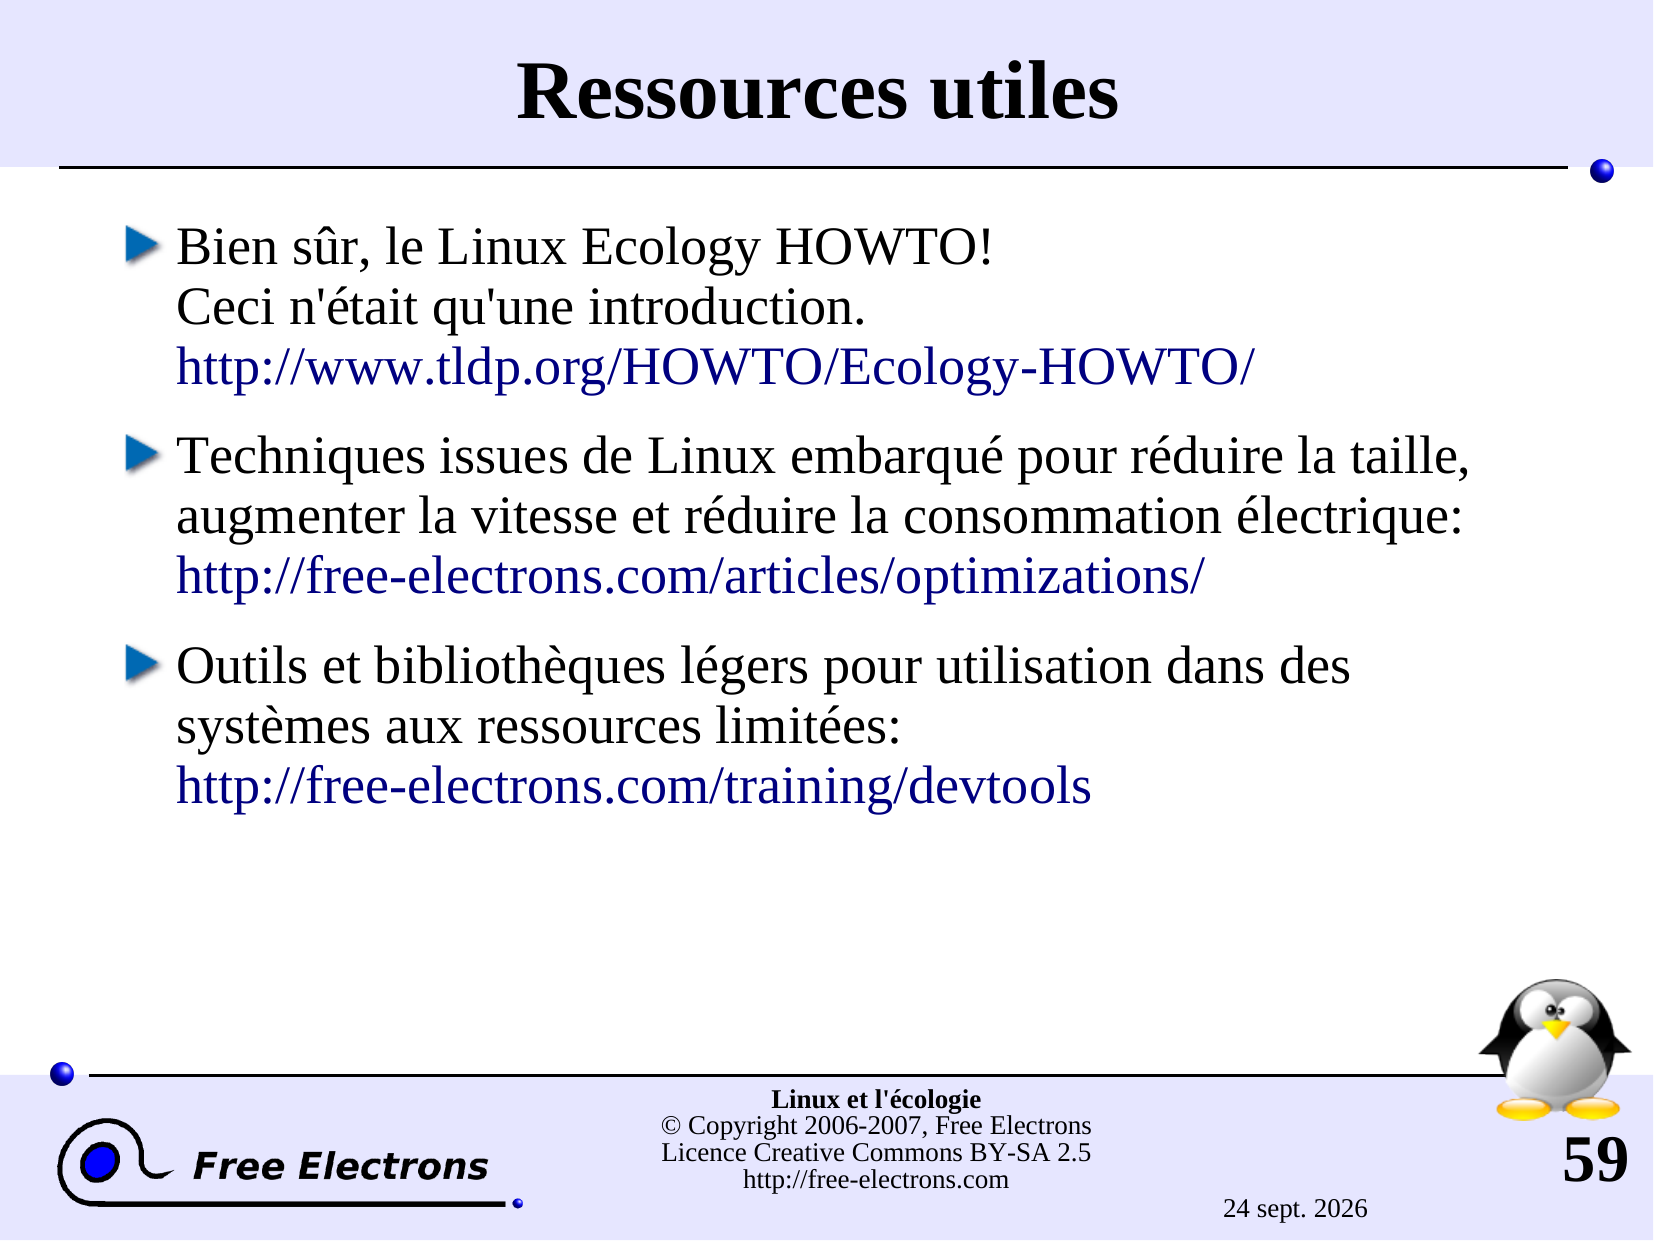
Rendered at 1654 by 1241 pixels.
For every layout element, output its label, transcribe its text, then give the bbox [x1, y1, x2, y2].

picture [1476, 979, 1634, 1121]
title Ressources utiles [33, 29, 1604, 153]
list Bien sûr, le Linux Ecology HOWTO! Ceci n'était qu'une introduction. http://www.tldp.org/HOWTO/Ecology-HOWTO/ Techniques issues de Linux embarqué pour réduire la taille, augmenter la vitesse et réduire la consommation électrique: http://free-electrons.com/articles/optimizations/ Outils et bibliothèques légers pour utilisation dans des systèmes aux ressources limitées: http://free-electrons.com/training/devtools [105, 216, 1518, 1066]
picture [50, 1107, 527, 1216]
